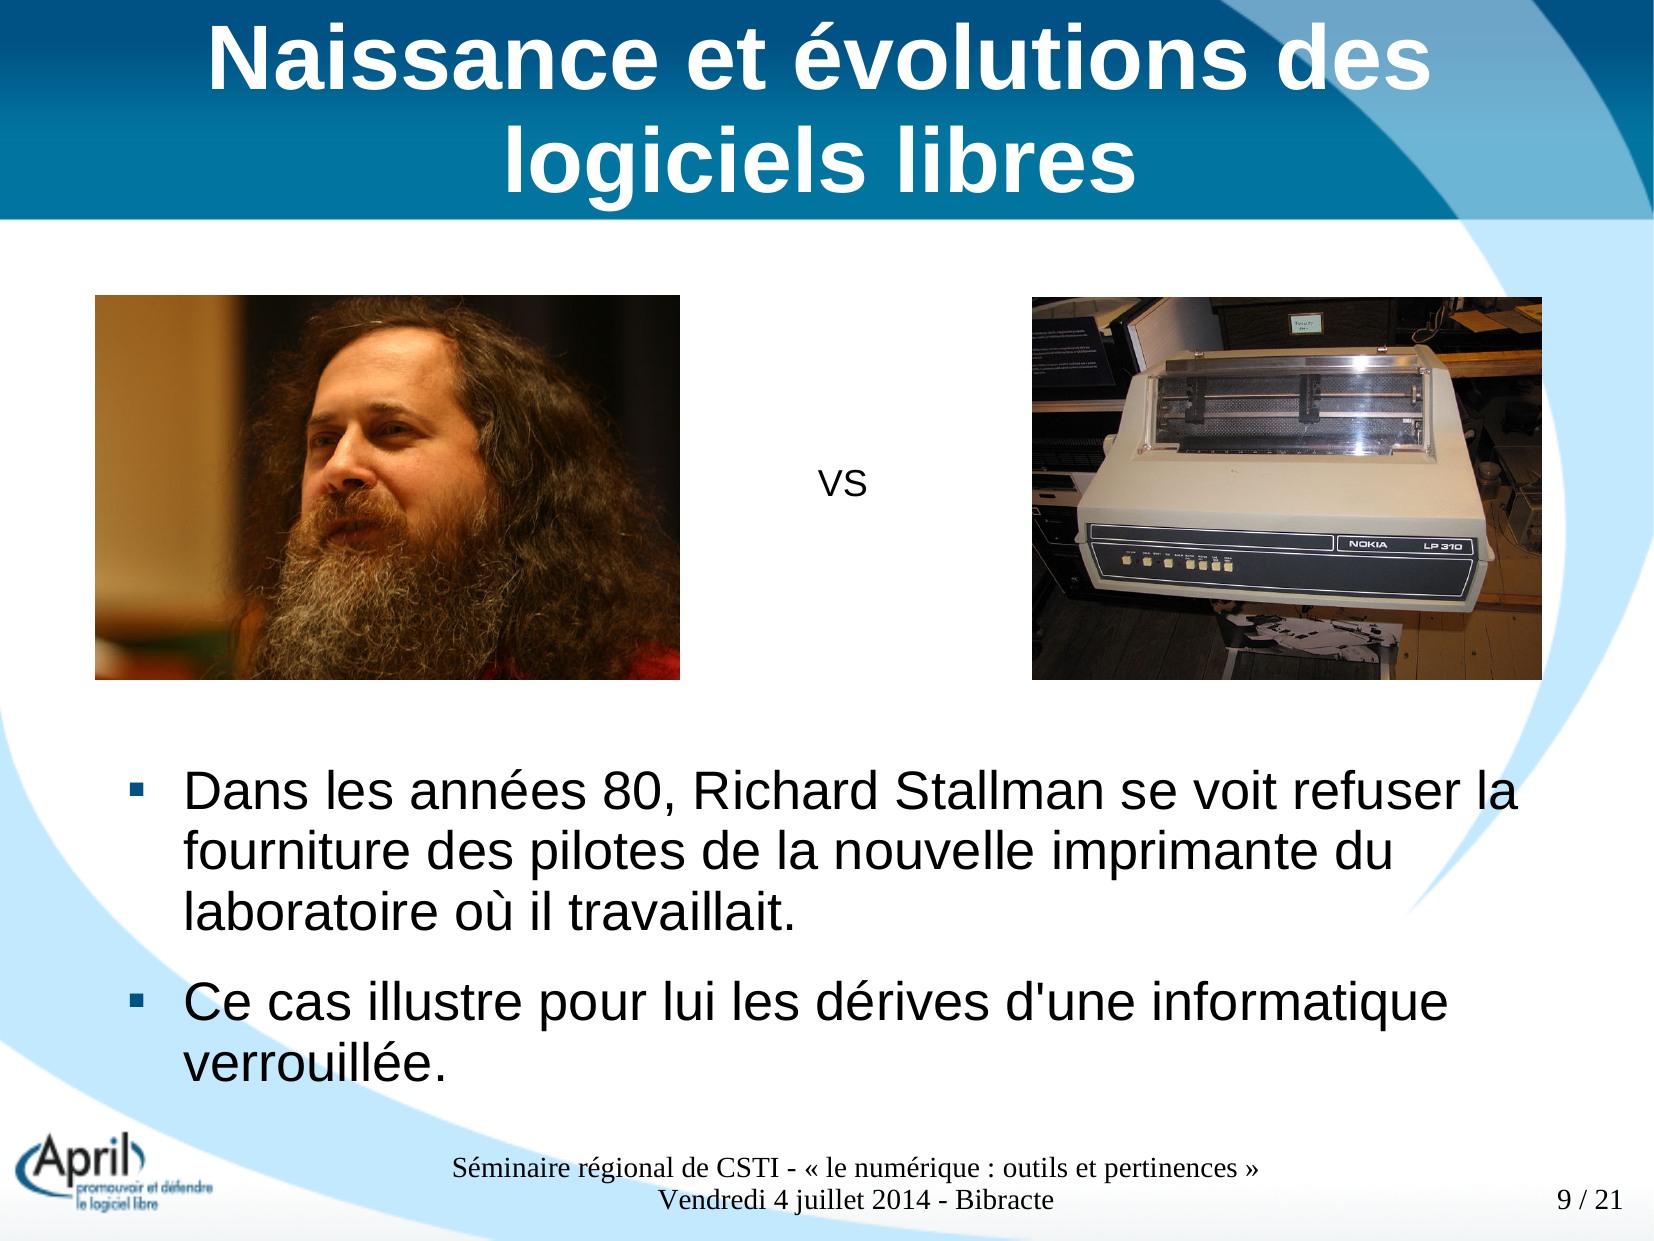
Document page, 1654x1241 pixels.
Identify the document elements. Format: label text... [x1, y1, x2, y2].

picture [0, 0, 1654, 1241]
text_box VS [803, 454, 883, 512]
title Naissance et évolutions des logiciels libres [76, 5, 1565, 213]
list Dans les années 80, Richard Stallman se voit refuser la fourniture des pilotes de la nouvelle imprimante du laboratoire où il travaillait. Ce cas illustre pour lui les dérives d'une informatique verrouillée. [112, 760, 1595, 1093]
